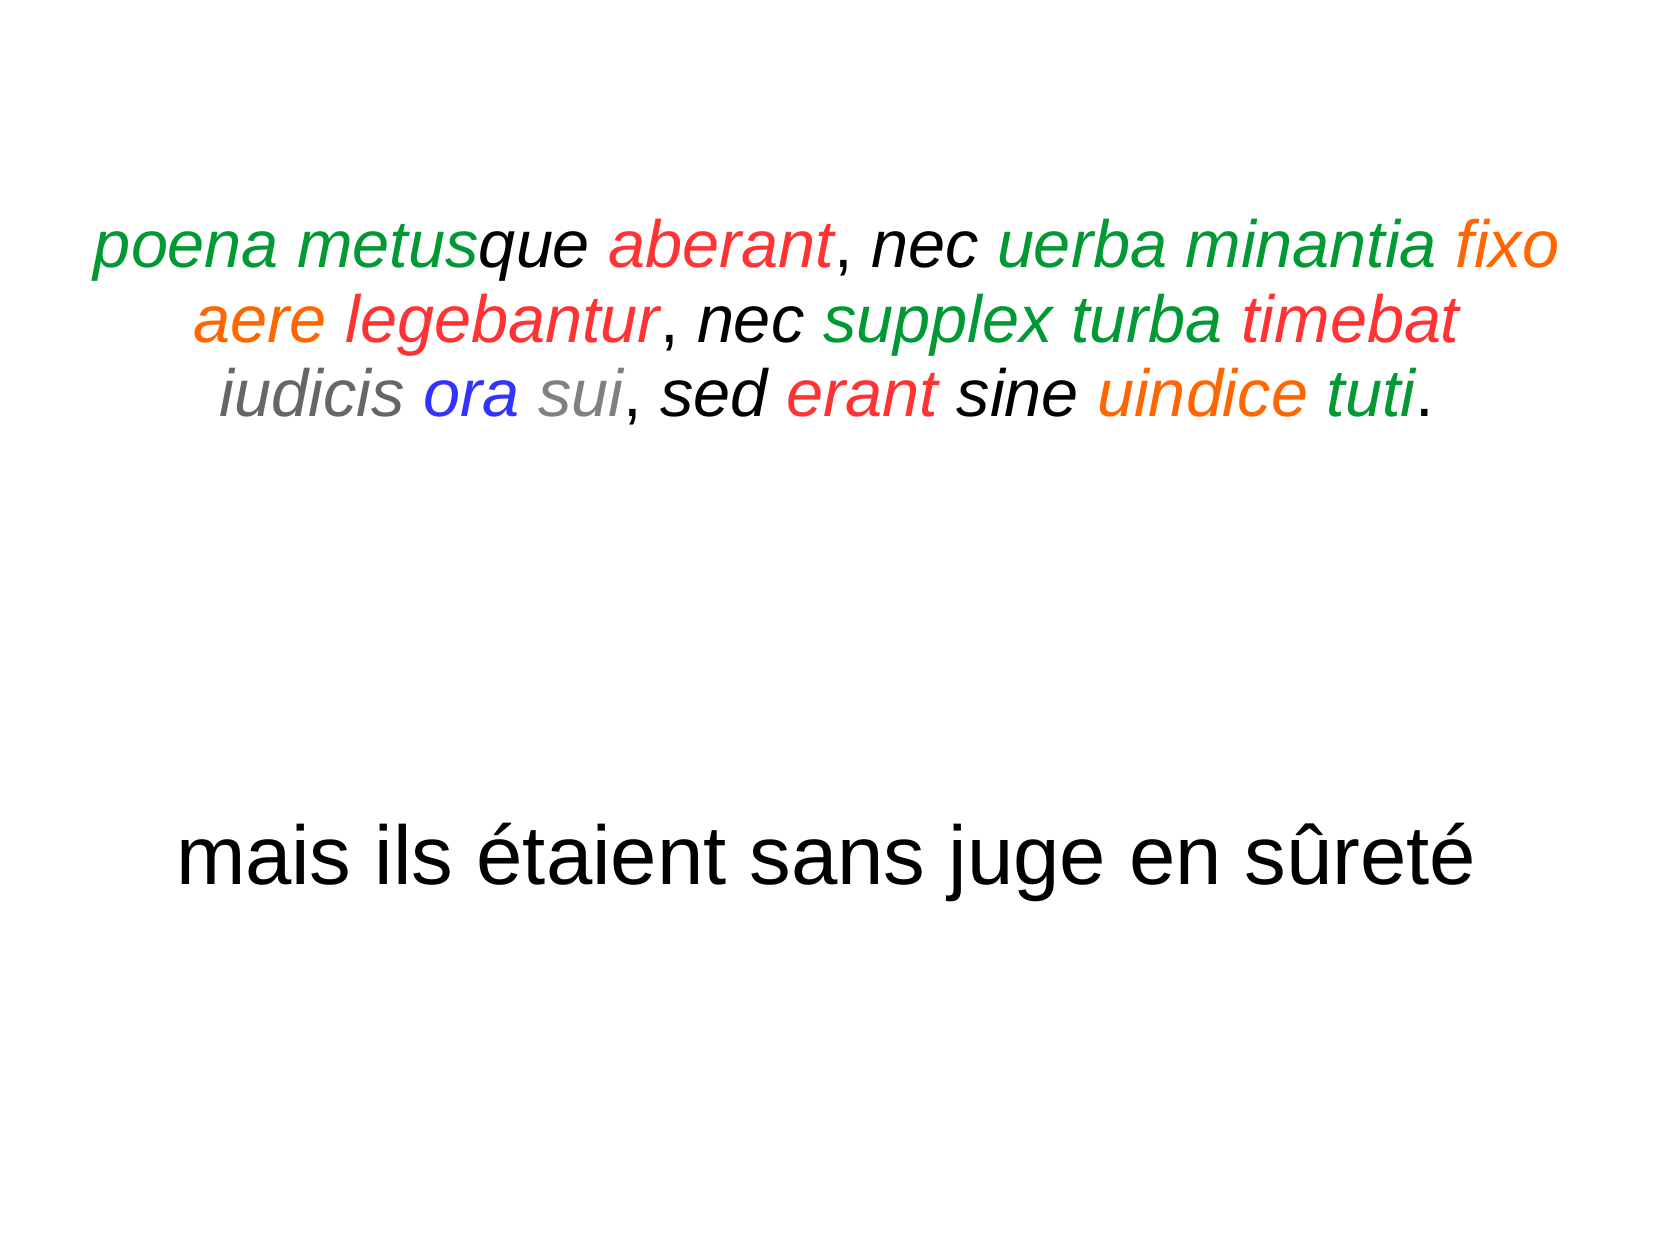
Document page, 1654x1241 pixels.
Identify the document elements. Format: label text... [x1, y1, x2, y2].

subtitle mais ils étaient sans juge en sûreté [82, 602, 1571, 1109]
title poena metusque aberant, nec uerba minantia fixo aere legebantur, nec supplex turba timebat iudicis ora sui, sed erant sine uindice tuti. [47, 35, 1607, 603]
